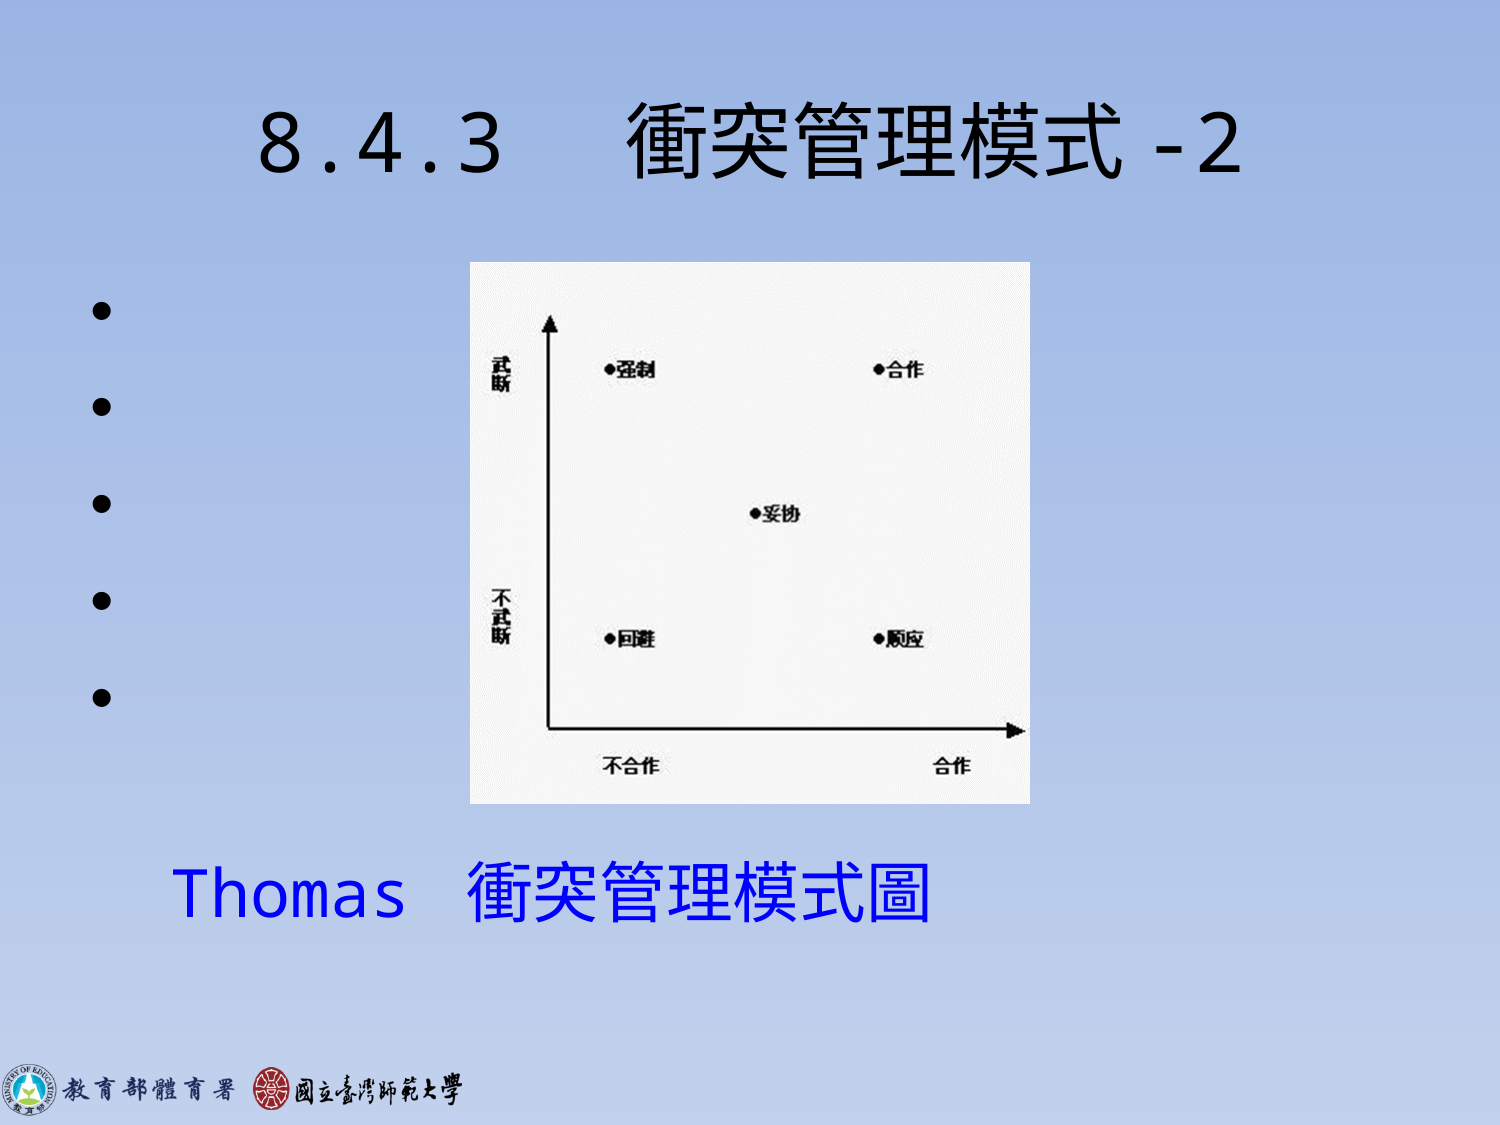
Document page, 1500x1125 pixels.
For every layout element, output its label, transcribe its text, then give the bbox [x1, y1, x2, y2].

title 8.4.3 衝突管理模式-2 [75, 45, 1426, 233]
picture [470, 262, 1030, 804]
list Thomas 衝突管理模式圖 [75, 262, 1426, 1005]
